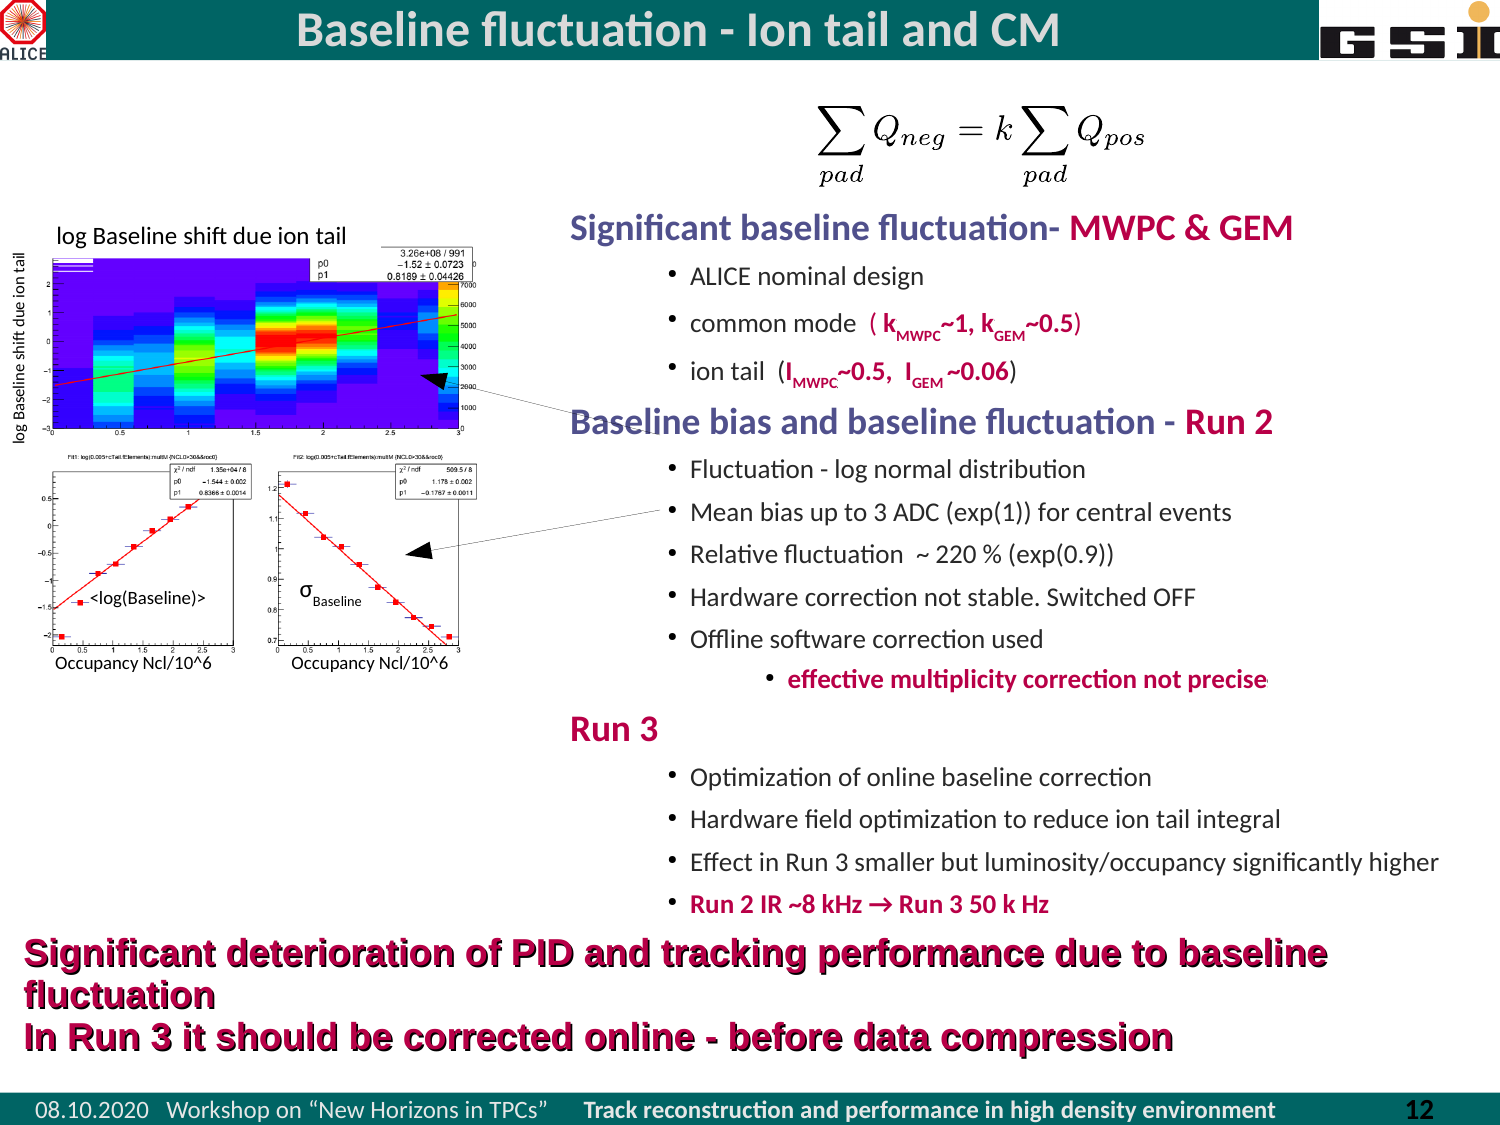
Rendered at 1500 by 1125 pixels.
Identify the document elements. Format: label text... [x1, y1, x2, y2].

text_box Significant deterioration of PID and tracking performance due to baseline fluctuation In Run 3 it should be corrected online - before data compression [8, 924, 1500, 1066]
text_box log Baseline shift due ion tail [41, 218, 381, 259]
text_box σBaseline [284, 571, 415, 618]
picture [1319, 0, 1500, 60]
text_box log Baseline shift due ion tail [4, 215, 36, 460]
list Significant baseline fluctuation- MWPC & GEM ALICE nominal design common mode ( kMWPC~1, kGEM~0.5) ion tail (IMWPC~0.5, IGEM ~0.06) Baseline bias and baseline fluctuation - Run 2 Fluctuation - log normal distribution Mean bias up to 3 ADC (exp(1)) for central events Relative fluctuation ~ 220 % (exp(0.9)) Hardware correction not stable. Switched OFF Offline software correction used effective multiplicity correction not precise Run 3 Optimization of online baseline correction Hardware field optimization to reduce ion tail integral Effect in Run 3 smaller but luminosity/occupancy significantly higher Run 2 IR ~8 kHz → Run 3 50 k Hz [570, 201, 1486, 924]
text_box Occupancy Ncl/10^6 [276, 648, 470, 683]
text_box Occupancy Ncl/10^6 [40, 648, 233, 683]
picture [0, 0, 46, 60]
text_box Baseline fluctuation - Ion tail and CM [281, 0, 1088, 65]
text_box [815, 102, 1146, 187]
text_box <log(Baseline)> [75, 582, 231, 617]
picture [30, 233, 481, 668]
